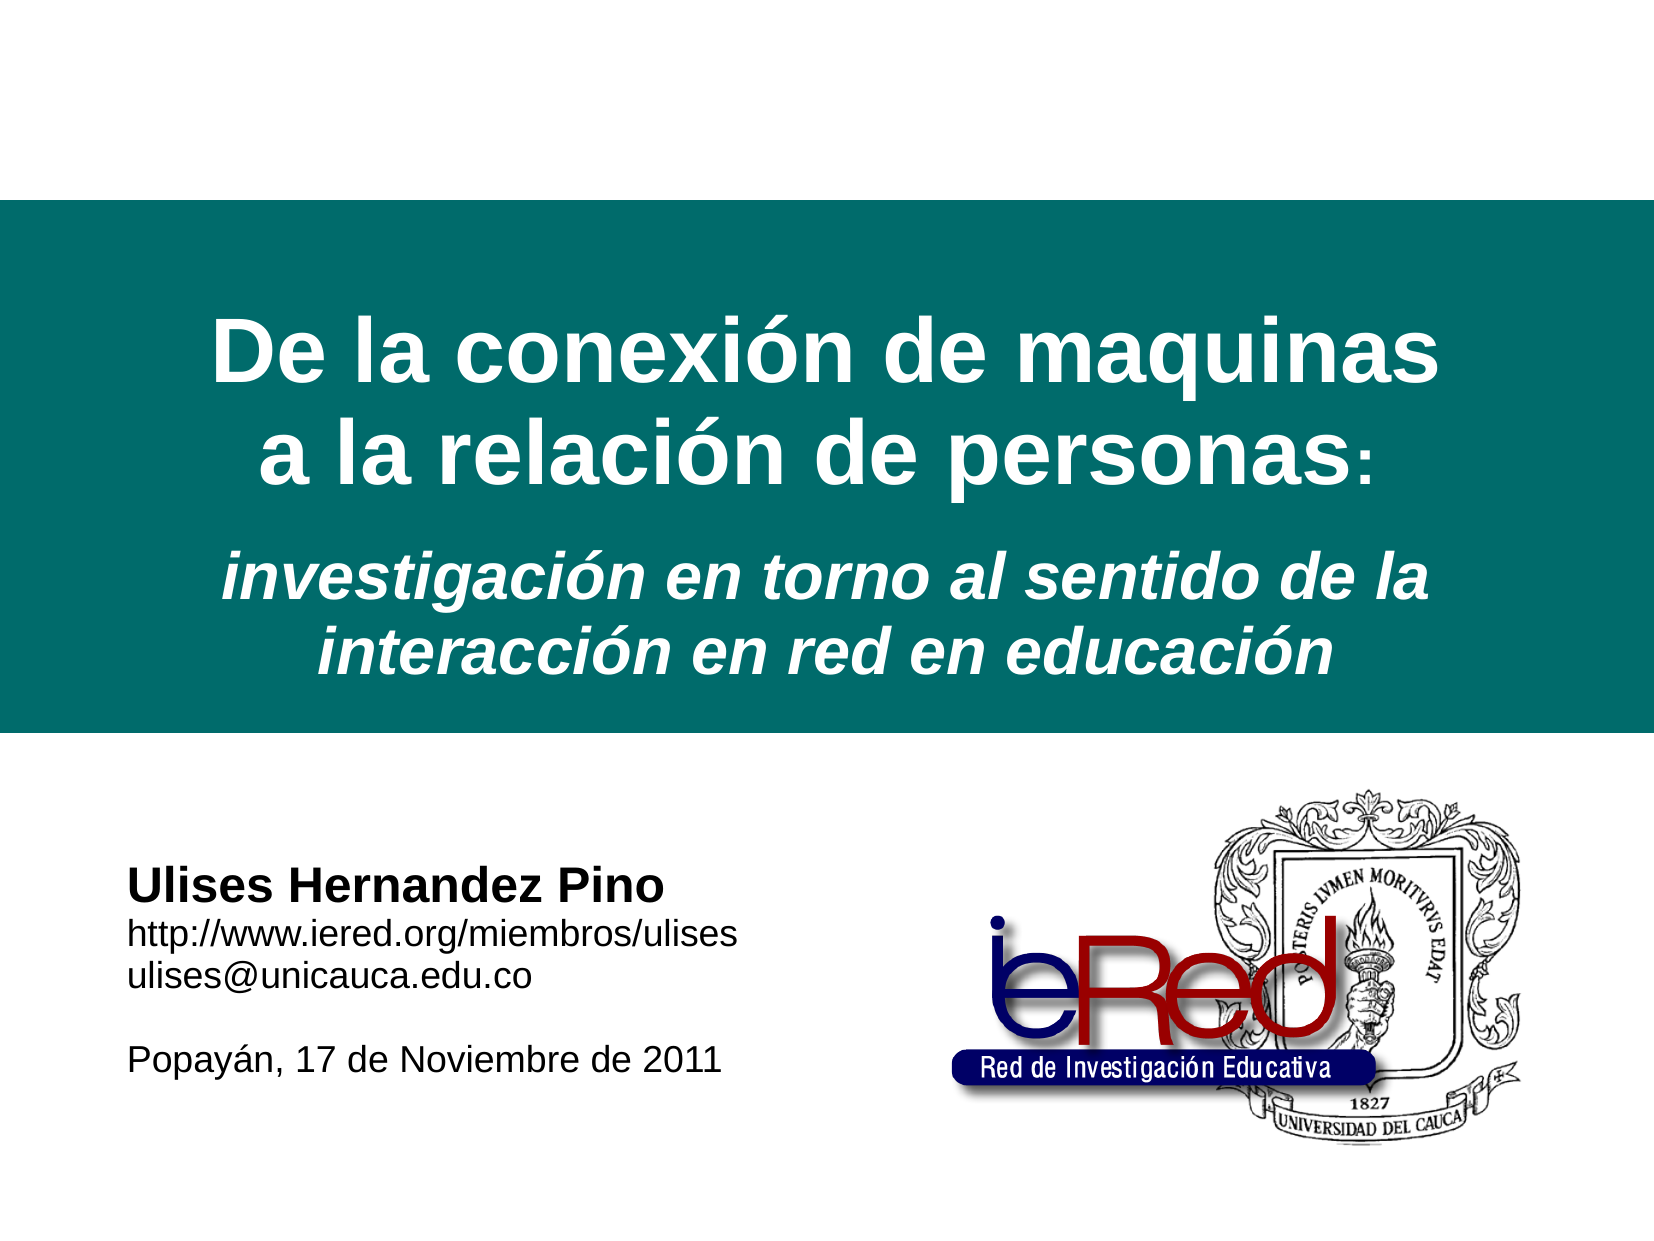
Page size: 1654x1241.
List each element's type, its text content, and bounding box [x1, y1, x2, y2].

text_box Ulises Hernandez Pino http://www.iered.org/miembros/ulises ulises@unicauca.edu.co Popayán, 17 de Noviembre de 2011 [112, 849, 765, 1088]
picture [897, 785, 1536, 1170]
subtitle De la conexión de maquinas a la relación de personas: investigación en torno al sentido de la interacción en red en educación [82, 299, 1571, 689]
text_box [0, 200, 1654, 733]
